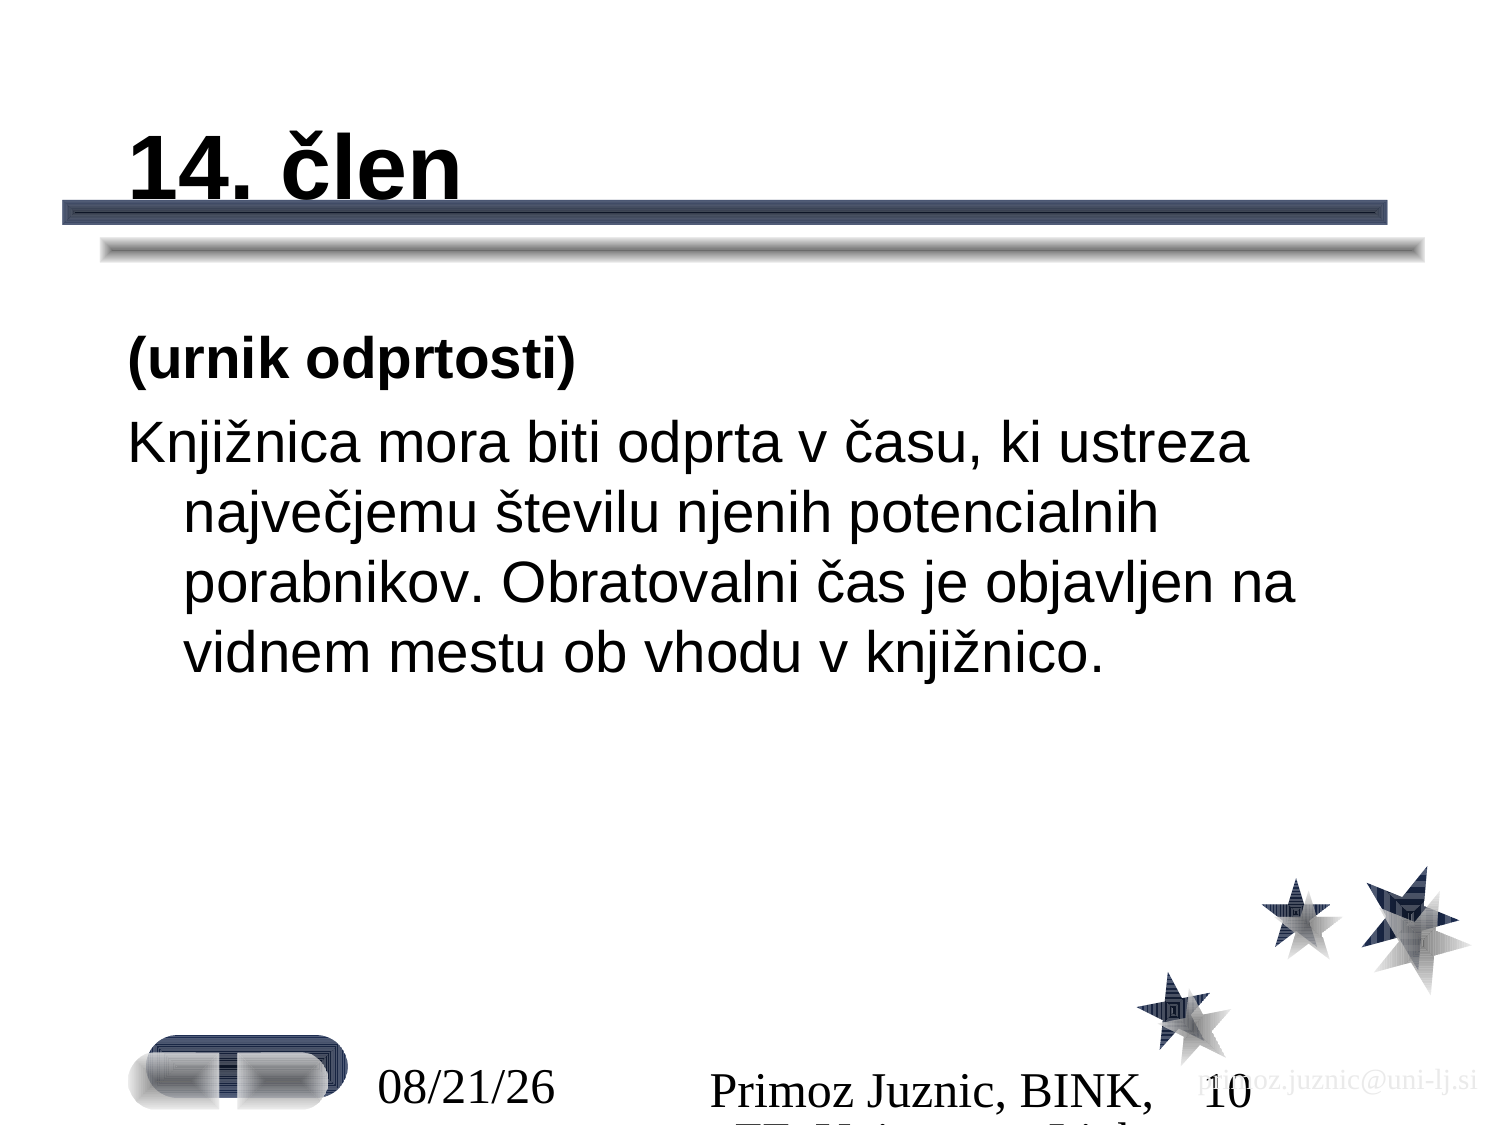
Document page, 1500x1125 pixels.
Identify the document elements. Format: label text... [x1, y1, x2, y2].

list (urnik odprtosti) Knjižnica mora biti odprta v času, ki ustreza največjemu številu njenih potencialnih porabnikov. Obratovalni čas je objavljen na vidnem mestu ob vhodu v knjižnico. [112, 312, 1388, 988]
title 14. člen [112, 37, 1388, 225]
